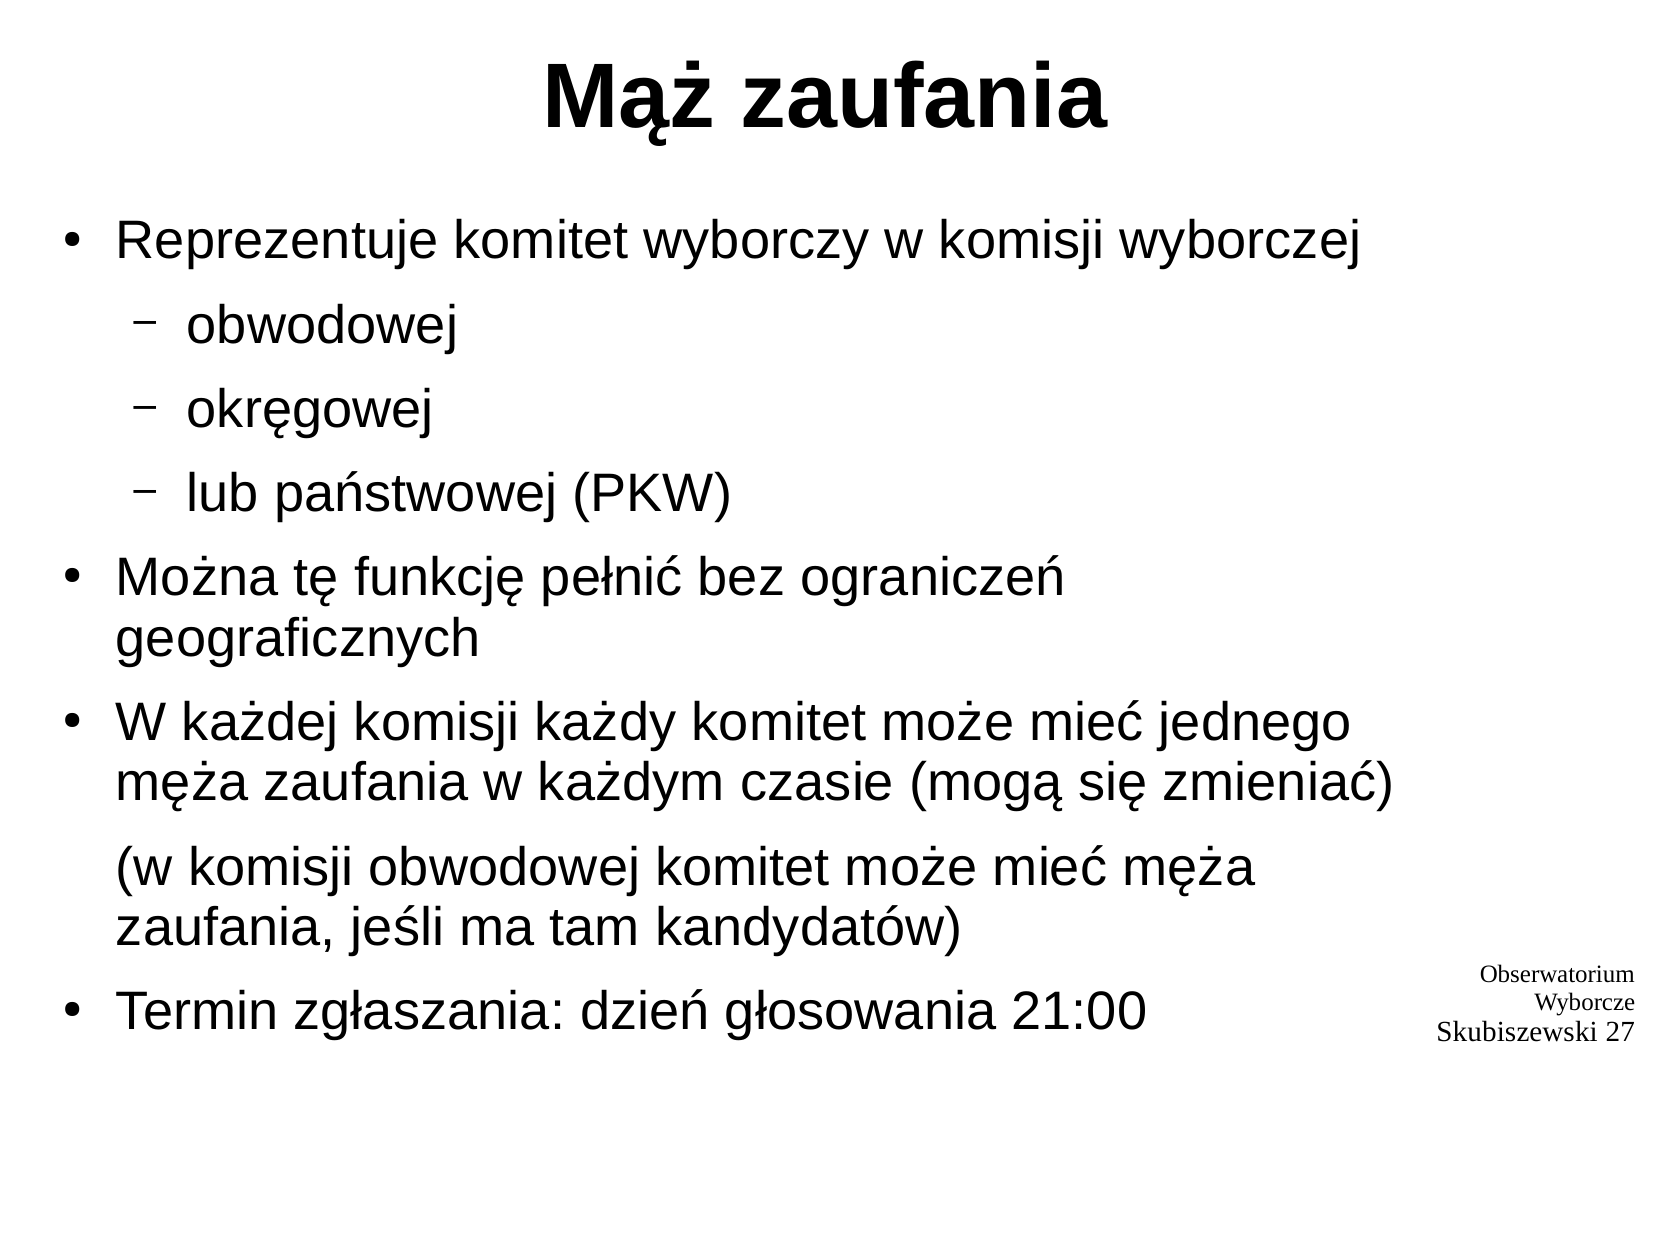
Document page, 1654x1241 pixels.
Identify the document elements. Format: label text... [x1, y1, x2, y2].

list Reprezentuje komitet wyborczy w komisji wyborczej obwodowej okręgowej lub państwowej (PKW) Można tę funkcję pełnić bez ograniczeń geograficznych W każdej komisji każdy komitet może mieć jednego męża zaufania w każdym czasie (mogą się zmieniać) (w komisji obwodowej komitet może mieć męża zaufania, jeśli ma tam kandydatów) Termin zgłaszania: dzień głosowania 21:00 [45, 210, 1426, 1241]
title Mąż zaufania [80, 45, 1570, 203]
